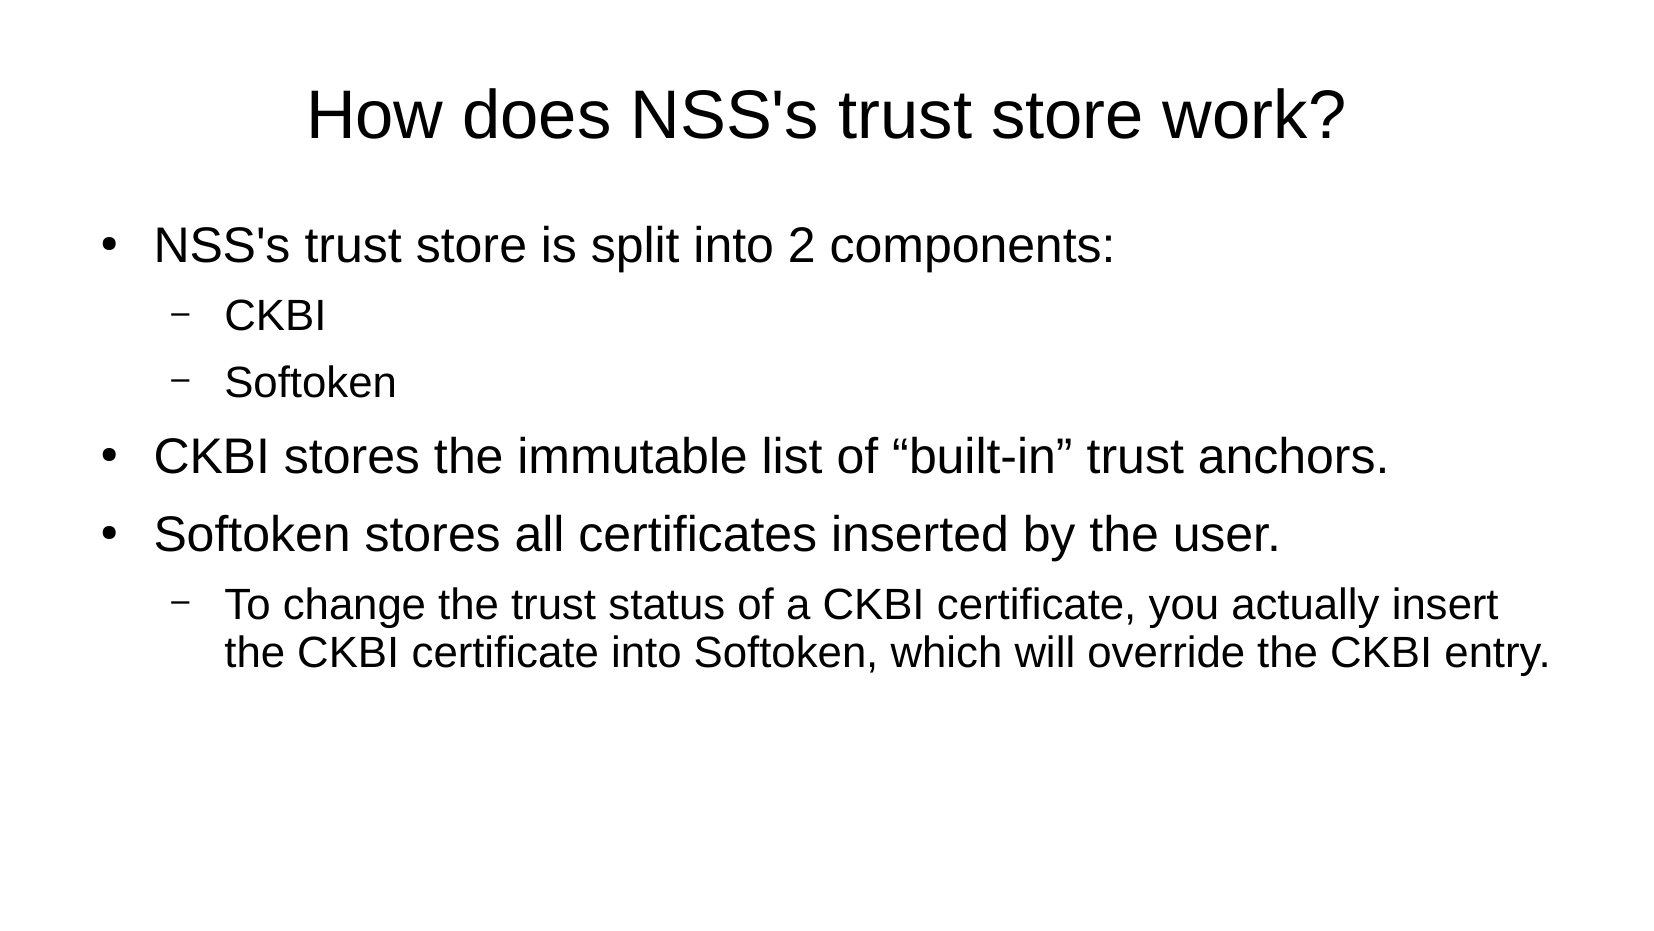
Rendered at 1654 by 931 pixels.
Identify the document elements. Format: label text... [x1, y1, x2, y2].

title How does NSS's trust store work? [82, 37, 1571, 193]
list NSS's trust store is split into 2 components: CKBI Softoken CKBI stores the immutable list of “built-in” trust anchors. Softoken stores all certificates inserted by the user. To change the trust status of a CKBI certificate, you actually insert the CKBI certificate into Softoken, which will override the CKBI entry. [82, 217, 1571, 757]
